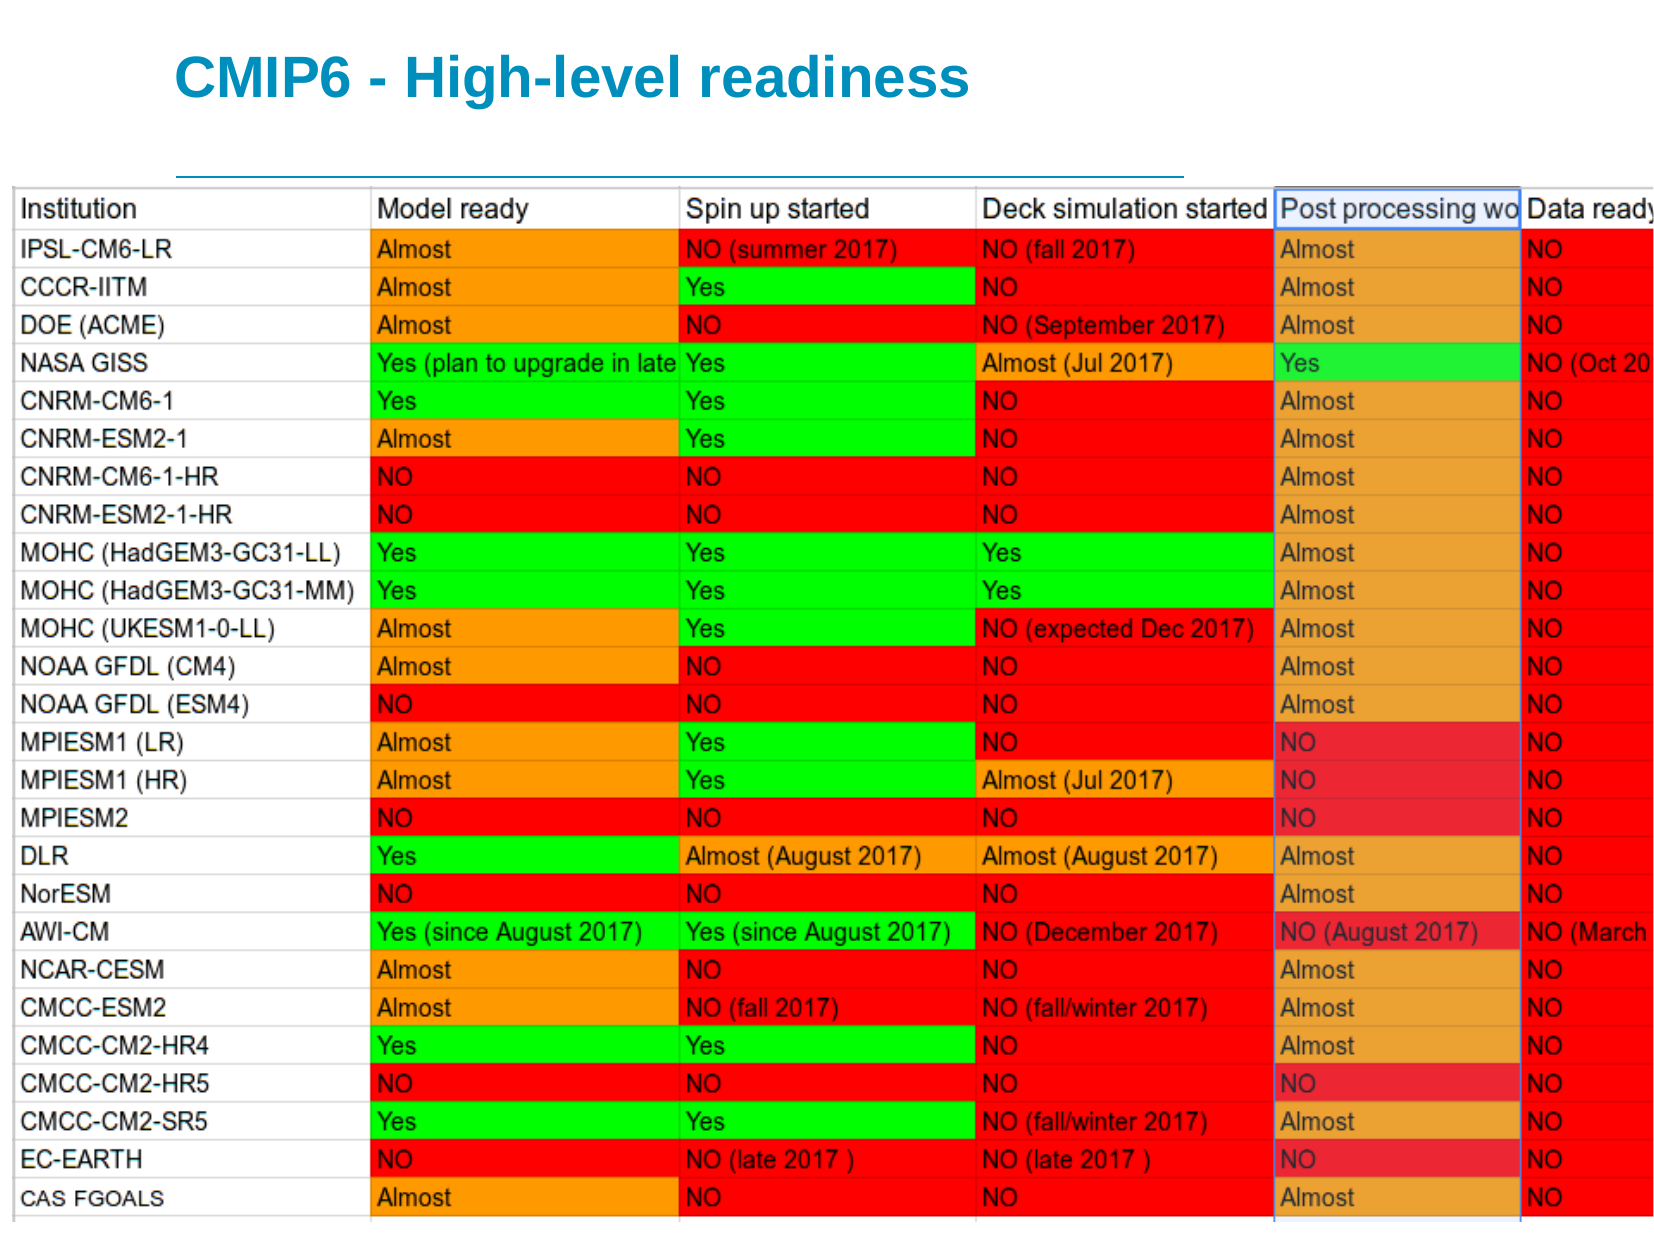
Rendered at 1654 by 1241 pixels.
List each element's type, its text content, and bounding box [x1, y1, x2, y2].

title CMIP6 - High-level readiness [174, 0, 1654, 156]
picture [12, 186, 1654, 1222]
